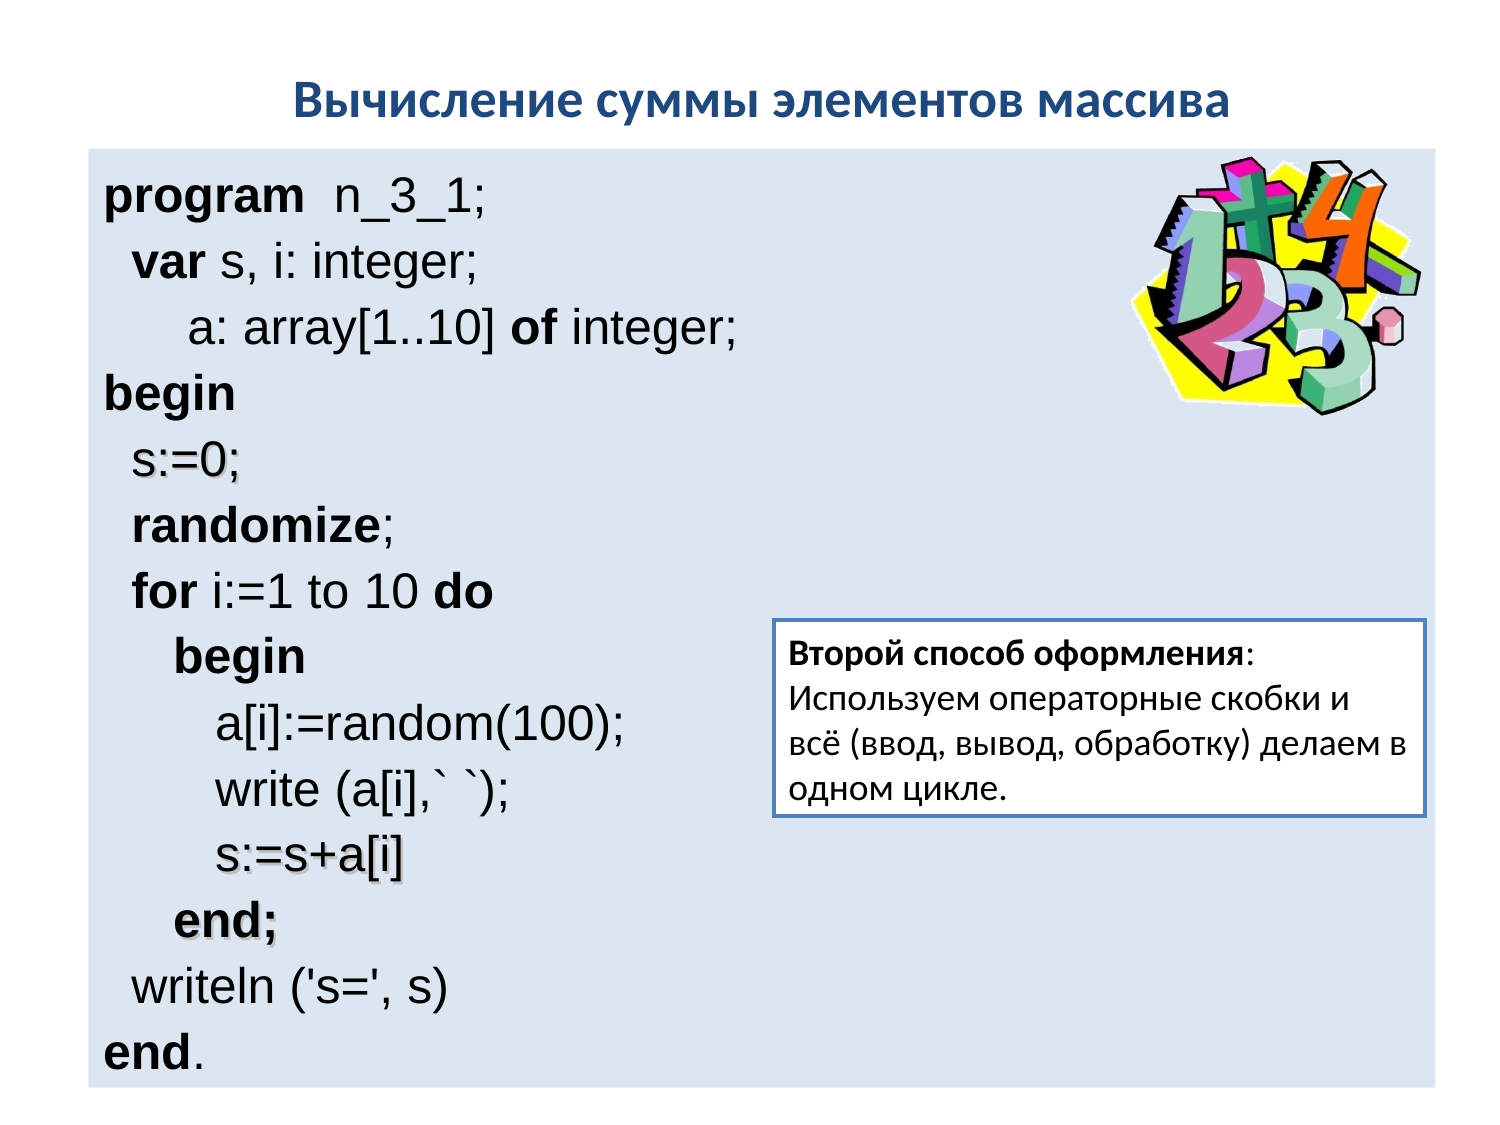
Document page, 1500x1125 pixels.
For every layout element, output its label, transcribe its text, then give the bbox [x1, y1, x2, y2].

text_box Вычисление суммы элементов массива [100, 30, 1426, 148]
text_box Второй способ оформления: Используем операторные скобки и всё (ввод, вывод, обработку) делаем в одном цикле. [773, 620, 1426, 816]
text_box program n_3_1; var s, i: integer; a: array[1..10] of integer; begin s:=0; randomize; for i:=1 to 10 do begin a[i]:=random(100); write (a[i],` `); s:=s+a[i] end; writeln ('s=', s) end. [88, 148, 1436, 1088]
picture [1101, 148, 1455, 422]
